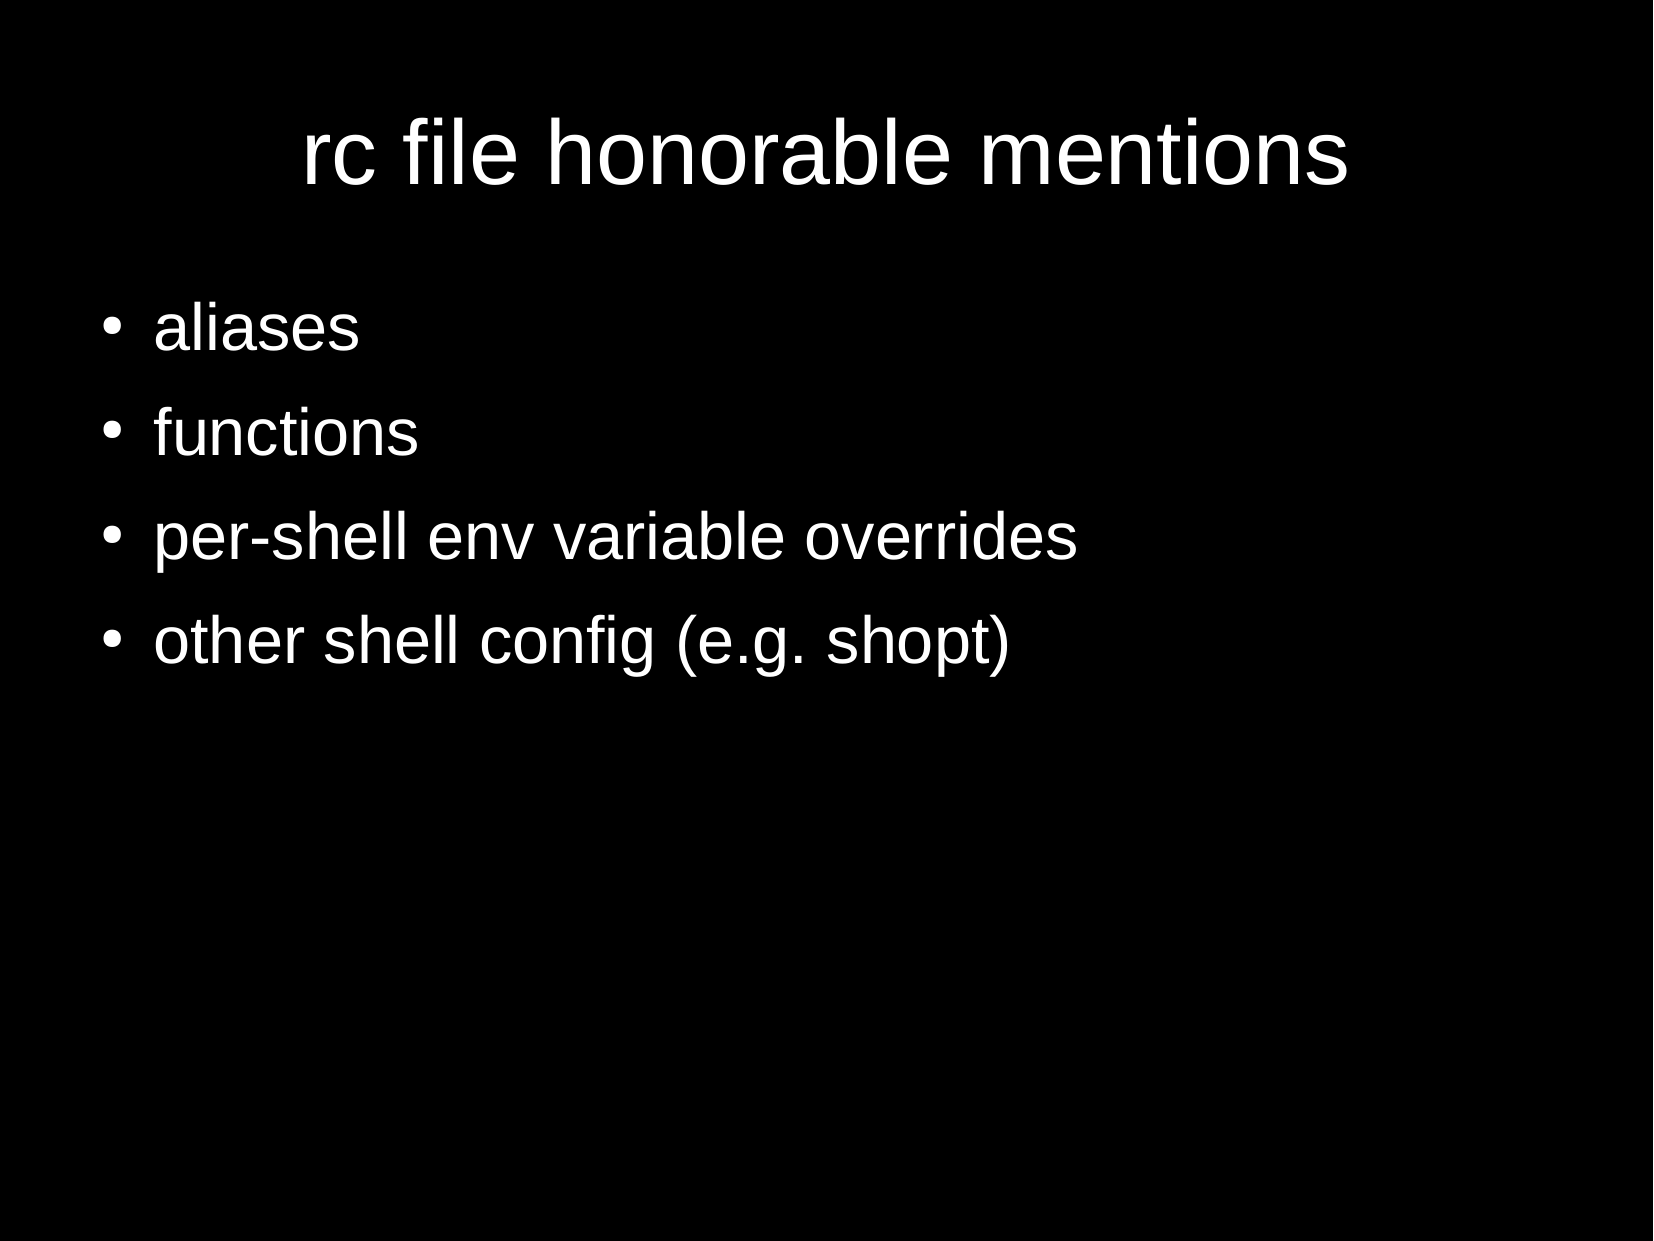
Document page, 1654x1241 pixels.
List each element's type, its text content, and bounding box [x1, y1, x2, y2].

title rc file honorable mentions [82, 49, 1571, 257]
list aliases functions per-shell env variable overrides other shell config (e.g. shopt) [82, 290, 1538, 1010]
